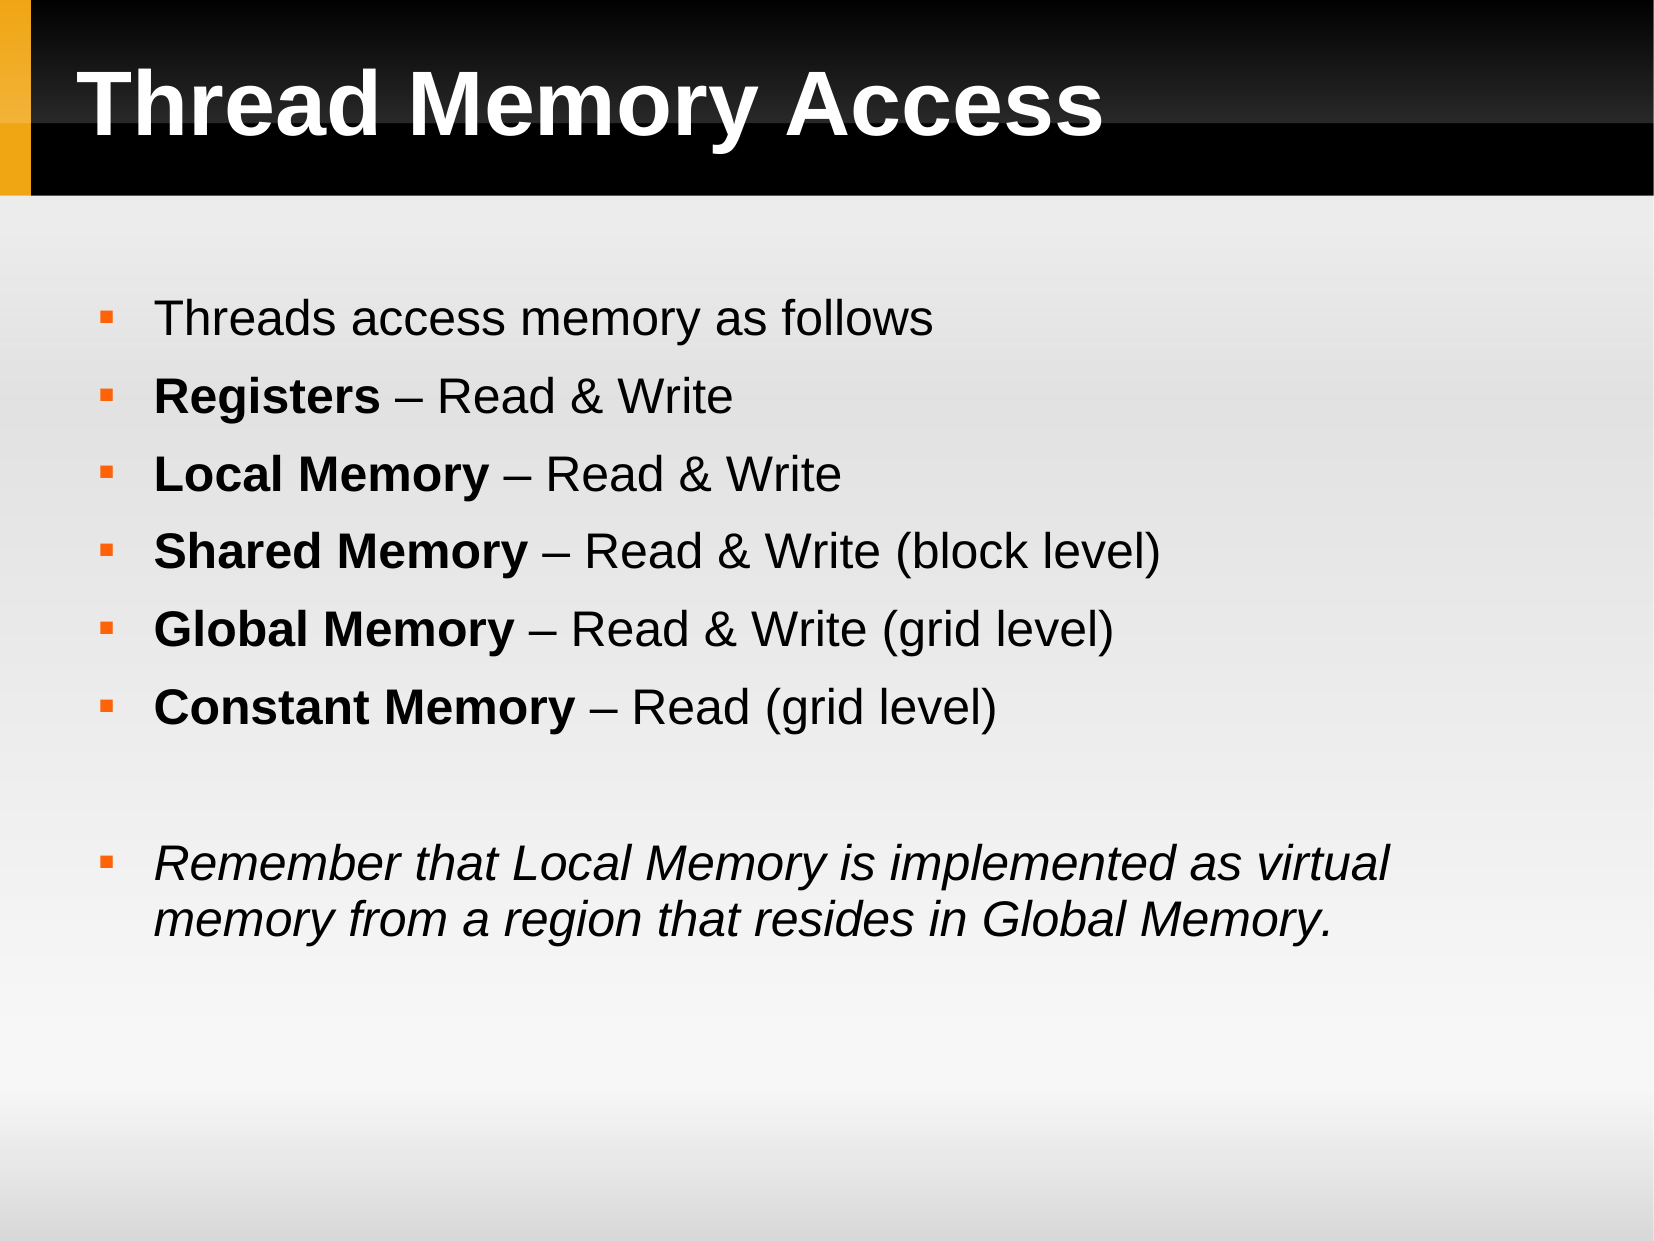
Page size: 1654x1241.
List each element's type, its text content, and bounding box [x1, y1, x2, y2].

picture [0, 0, 1654, 1241]
list Threads access memory as follows Registers – Read & Write Local Memory – Read & Write Shared Memory – Read & Write (block level) Global Memory – Read & Write (grid level) Constant Memory – Read (grid level) Remember that Local Memory is implemented as virtual memory from a region that resides in Global Memory. [82, 290, 1571, 1109]
title Thread Memory Access [76, 0, 1565, 208]
